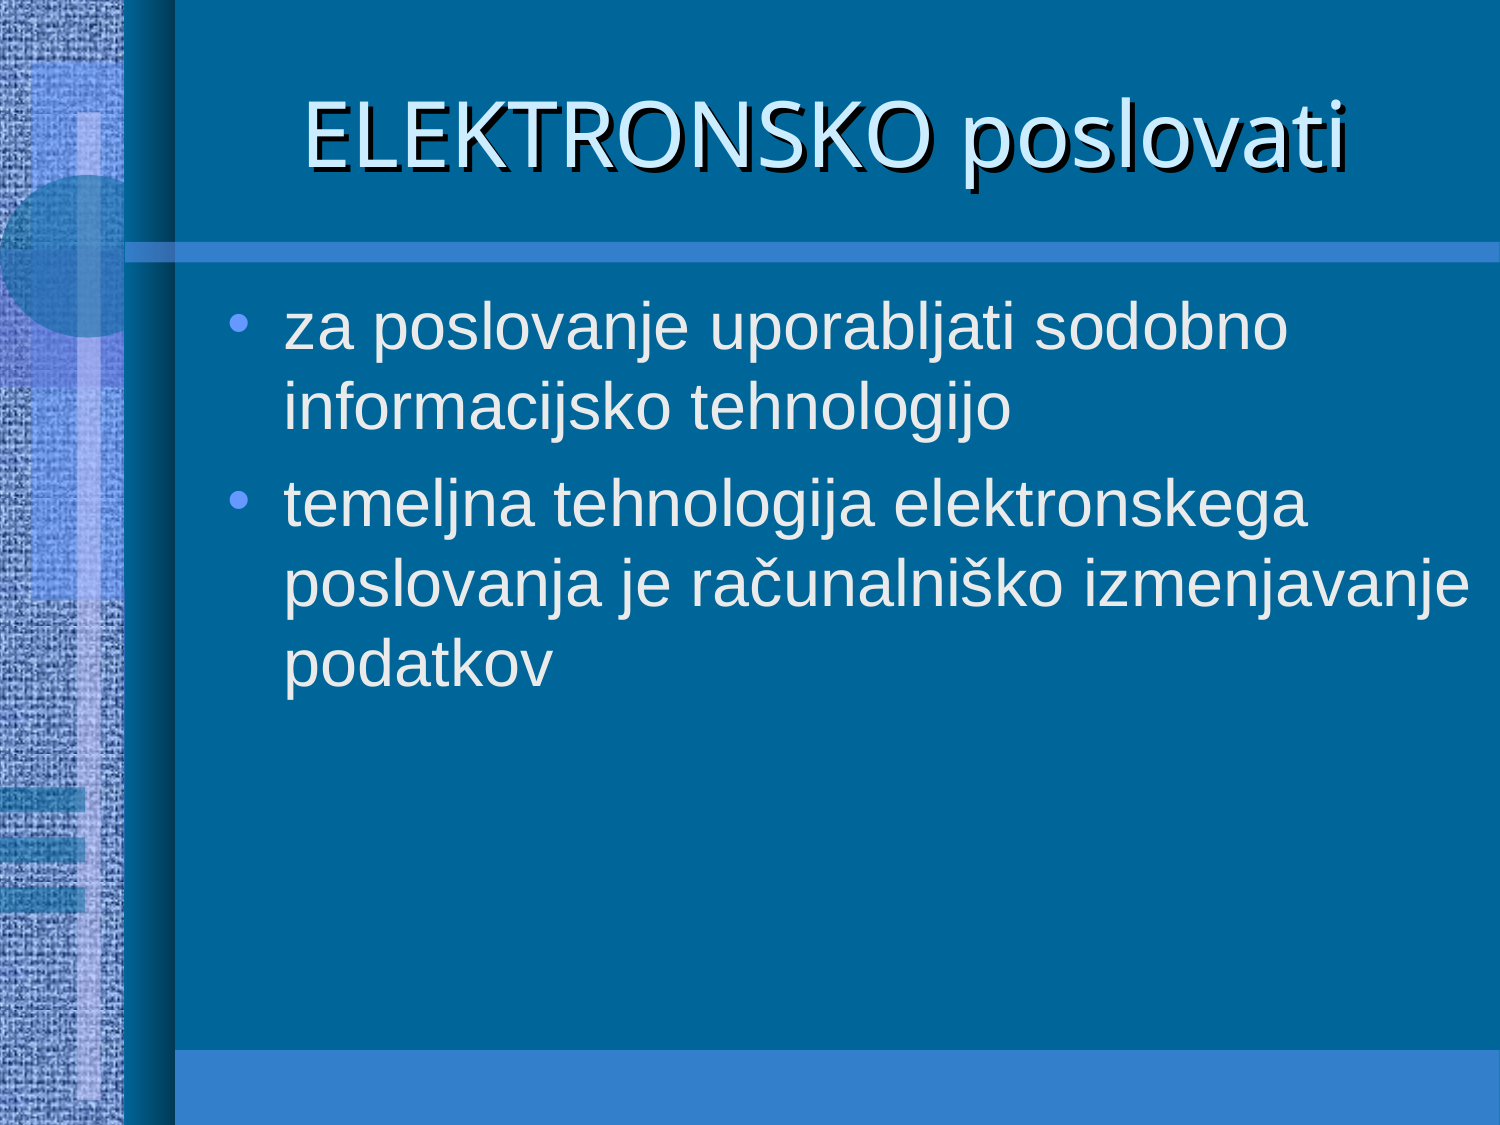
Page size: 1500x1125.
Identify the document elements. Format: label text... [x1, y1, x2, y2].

title ELEKTRONSKO poslovati [187, 37, 1463, 225]
picture [0, 388, 124, 1125]
list za poslovanje uporabljati sodobno informacijsko tehnologijo temeljna tehnologija elektronskega poslovanja je računalniško izmenjavanje podatkov [212, 274, 1500, 888]
picture [0, 0, 123, 249]
